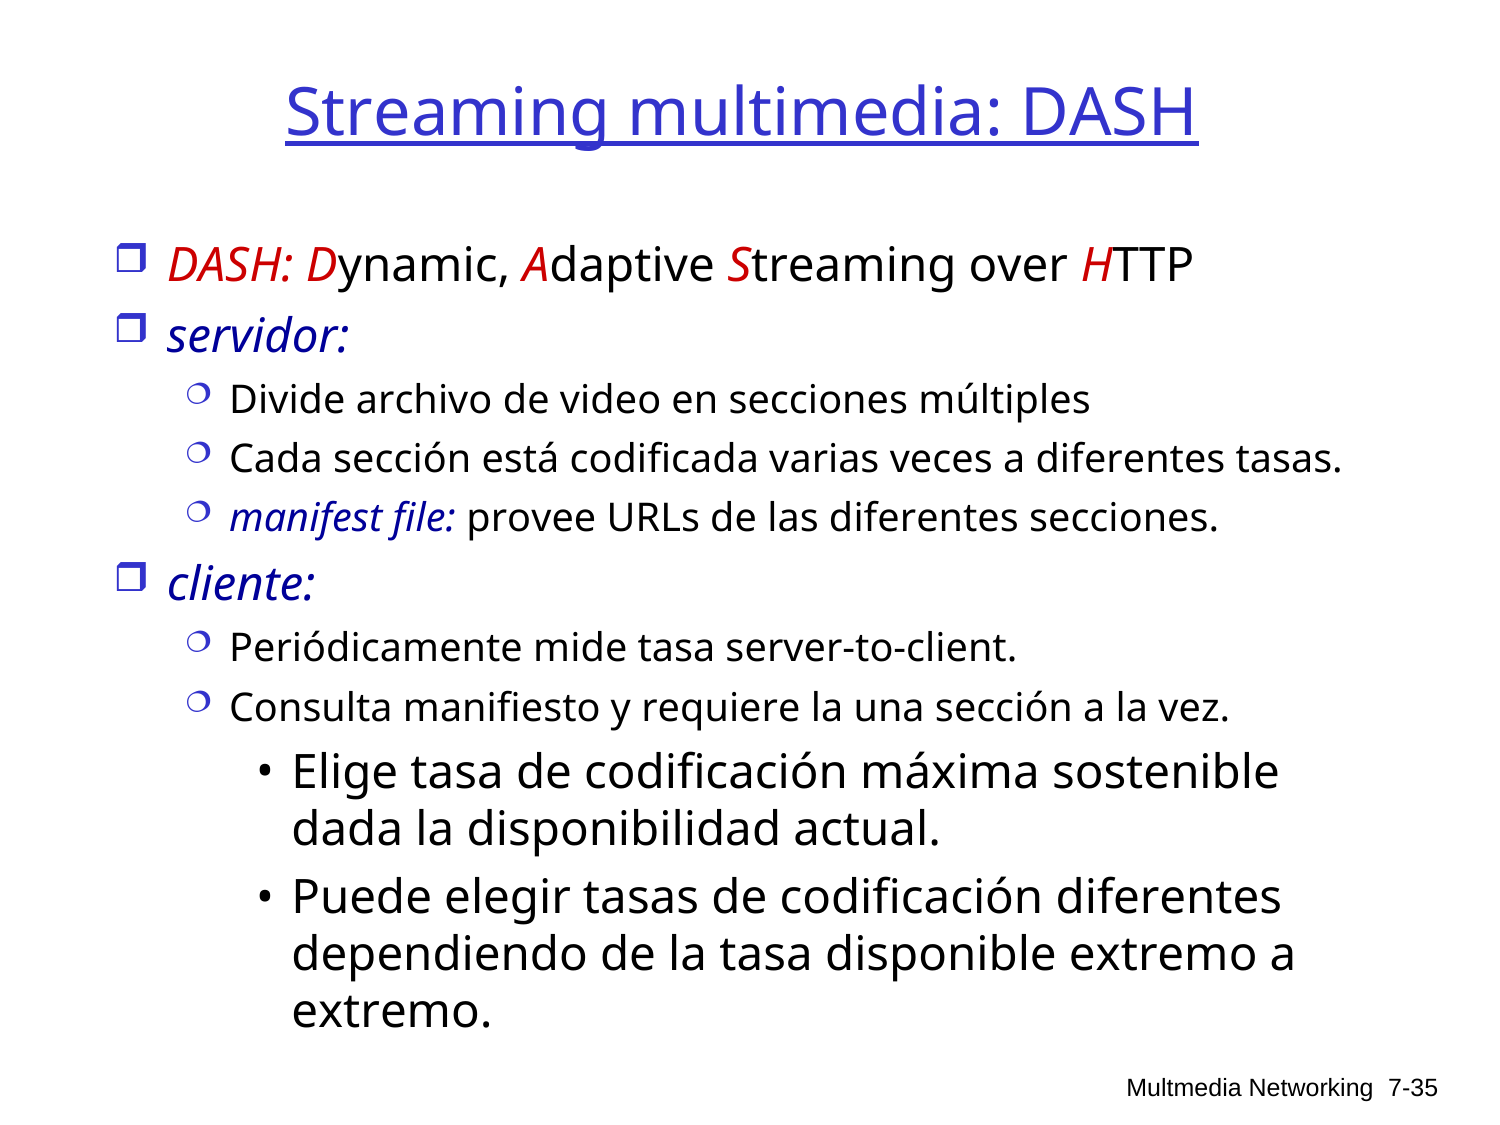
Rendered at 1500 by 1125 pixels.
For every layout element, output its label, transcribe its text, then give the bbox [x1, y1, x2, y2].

list DASH: Dynamic, Adaptive Streaming over HTTP servidor: Divide archivo de video en secciones múltiples Cada sección está codificada varias veces a diferentes tasas. manifest file: provee URLs de las diferentes secciones. cliente: Periódicamente mide tasa server-to-client. Consulta manifiesto y requiere la una sección a la vez. Elige tasa de codificación máxima sostenible dada la disponibilidad actual. Puede elegir tasas de codificación diferentes dependiendo de la tasa disponible extremo a extremo. [98, 226, 1374, 1056]
text_box Multmedia Networking [913, 1064, 1342, 1125]
text_box 7-<number> [1342, 1064, 1454, 1125]
title Streaming multimedia: DASH [59, 37, 1401, 181]
